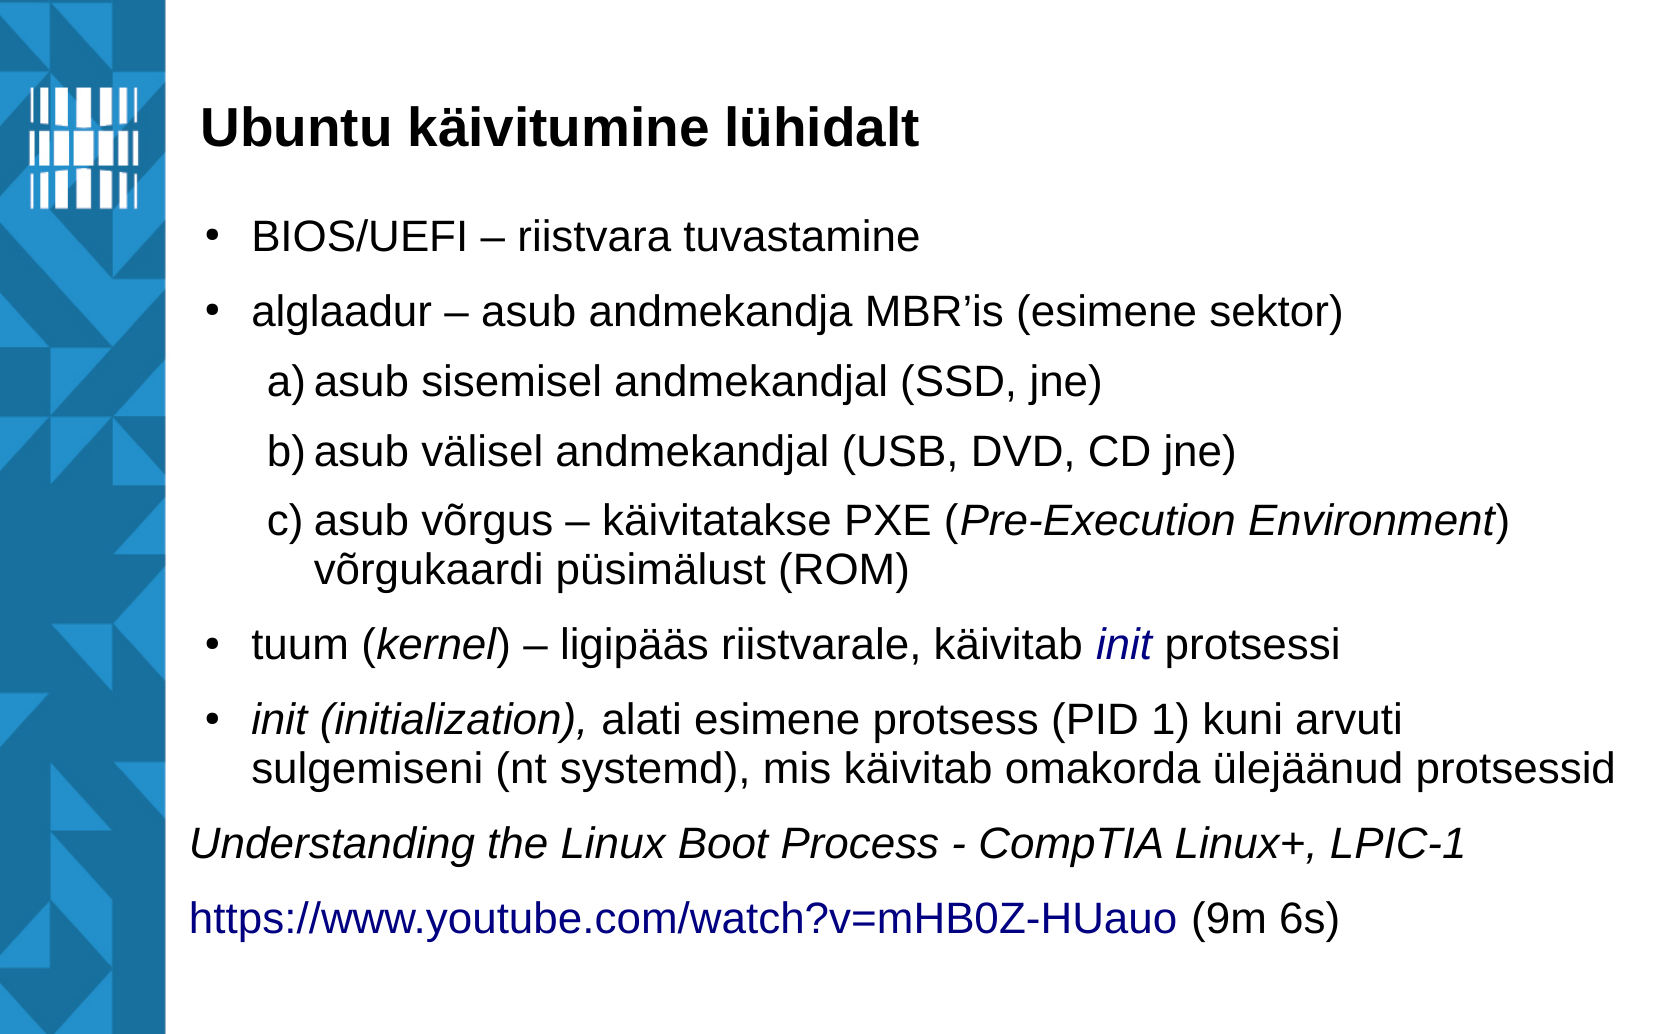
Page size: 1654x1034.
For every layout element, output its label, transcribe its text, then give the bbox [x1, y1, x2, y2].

list BIOS/UEFI – riistvara tuvastamine alglaadur – asub andmekandja MBR’is (esimene sektor) asub sisemisel andmekandjal (SSD, jne) asub välisel andmekandjal (USB, DVD, CD jne) asub võrgus – käivitatakse PXE (Pre-Execution Environment) võrgukaardi püsimälust (ROM) tuum (kernel) – ligipääs riistvarale, käivitab init protsessi init (initialization), alati esimene protsess (PID 1) kuni arvuti sulgemiseni (nt systemd), mis käivitab omakorda ülejäänud protsessid Understanding the Linux Boot Process - CompTIA Linux+, LPIC-1 https://www.youtube.com/watch?v=mHB0Z-HUauo (9m 6s) [188, 211, 1625, 957]
title Ubuntu käivitumine lühidalt [200, 41, 1565, 211]
